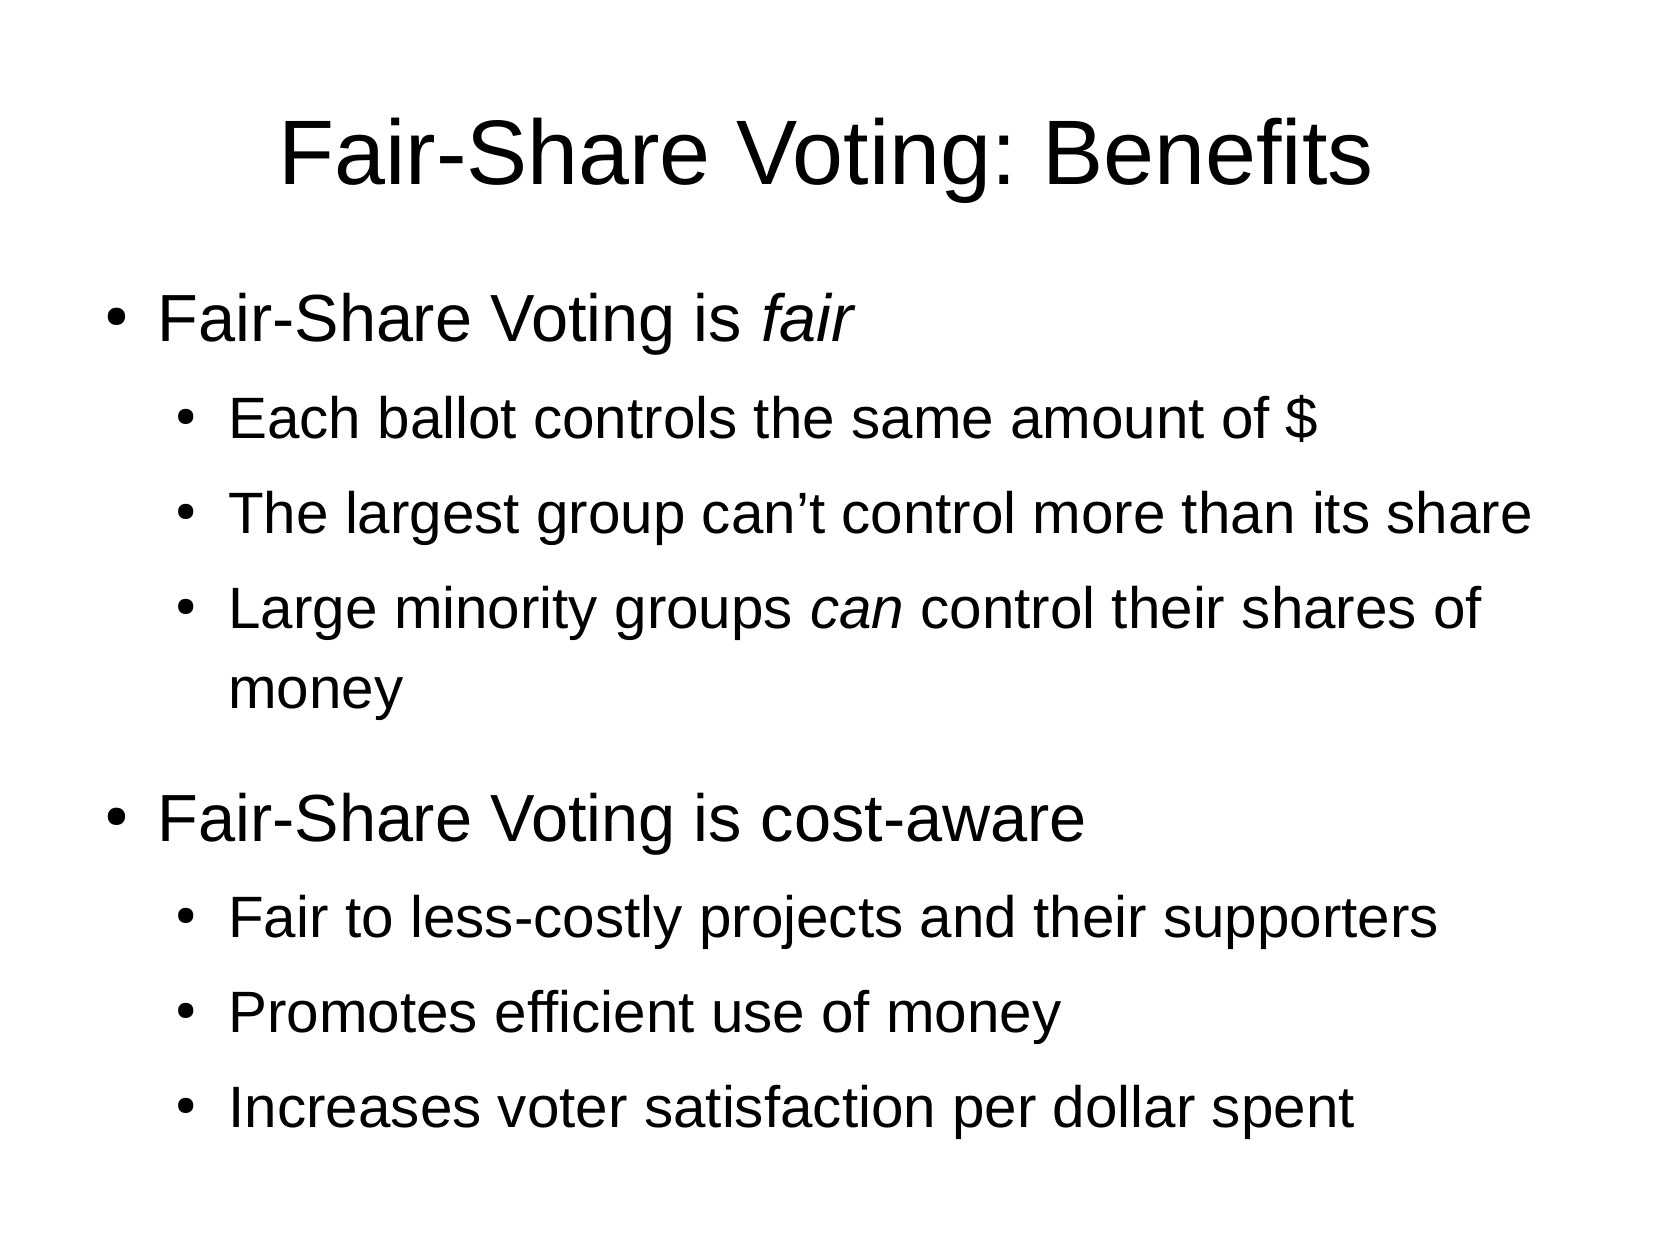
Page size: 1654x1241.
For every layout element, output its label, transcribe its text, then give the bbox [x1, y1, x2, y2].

title Fair-Share Voting: Benefits [82, 49, 1571, 257]
list Fair-Share Voting is fair Each ballot controls the same amount of $ The largest group can’t control more than its share Large minority groups can control their shares of money Fair-Share Voting is cost-aware Fair to less-costly projects and their supporters Promotes efficient use of money Increases voter satisfaction per dollar spent [86, 281, 1576, 1201]
